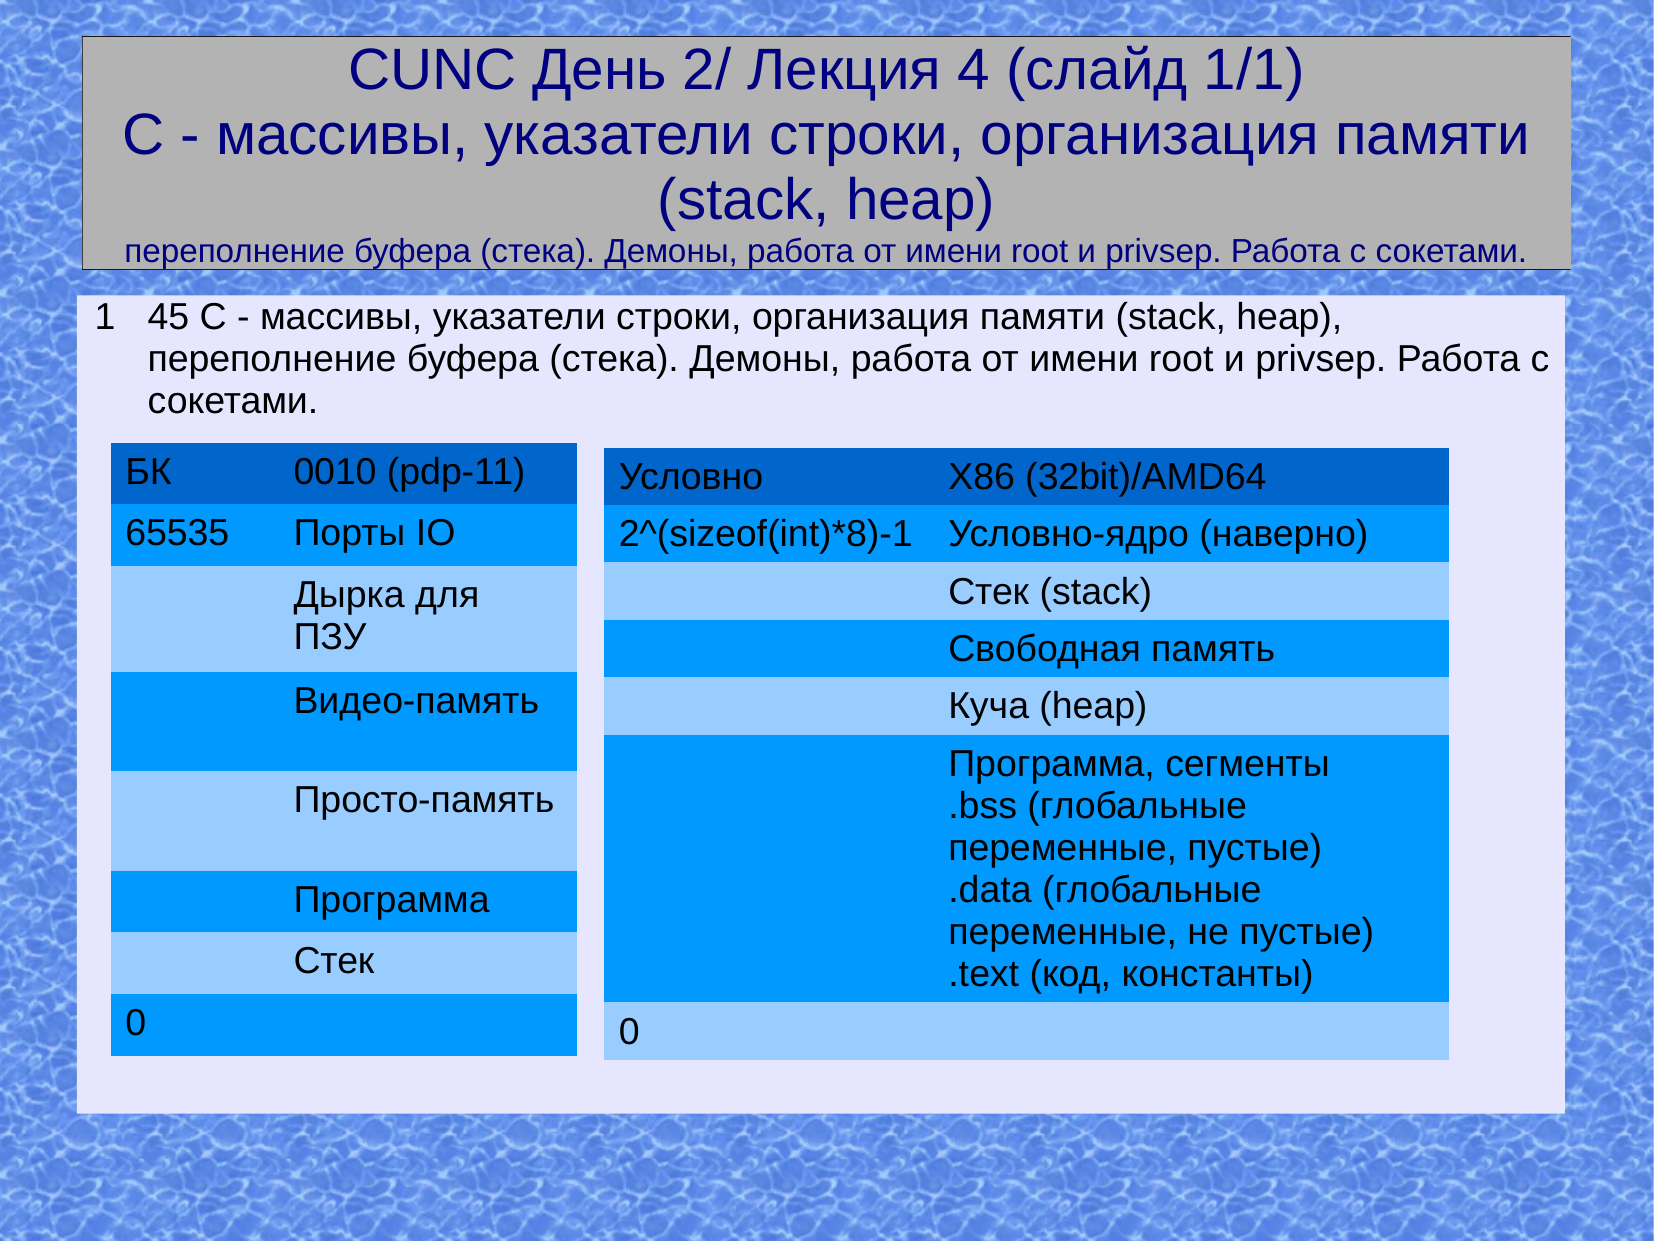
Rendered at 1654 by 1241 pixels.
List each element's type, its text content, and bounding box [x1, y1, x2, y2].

table_header 0010 (pdp-11) [279, 443, 577, 504]
table_cell [604, 620, 933, 677]
table_cell [111, 566, 279, 672]
table_cell [604, 735, 933, 1002]
table_cell Порты IO [279, 504, 577, 566]
table_cell 2^(sizeof(int)*8)-1 [604, 505, 933, 562]
table_cell Стек (stack) [933, 562, 1449, 620]
table_cell [111, 672, 279, 771]
table_cell Видео-память [279, 672, 577, 771]
table_header БК [111, 443, 279, 504]
table_cell Куча (heap) [933, 677, 1449, 735]
table_cell Дырка для ПЗУ [279, 566, 577, 672]
table_cell [933, 1002, 1449, 1060]
picture [0, 0, 1654, 1241]
table_cell [111, 932, 279, 994]
table_cell [111, 871, 279, 932]
table_header X86 (32bit)/AMD64 [933, 448, 1449, 505]
table_cell [279, 994, 577, 1056]
table_header Условно [604, 448, 933, 505]
table_cell 0 [604, 1002, 933, 1060]
table_cell [604, 562, 933, 620]
table_cell Программа [279, 871, 577, 932]
table_cell Условно-ядро (наверно) [933, 505, 1449, 562]
list 45 C - массивы, указатели строки, организация памяти (stack, heap), переполнение буфера (стека). Демоны, работа от имени root и privsep. Работа с сокетами. [76, 295, 1565, 1114]
table_cell Просто-память [279, 771, 577, 871]
table_cell Стек [279, 932, 577, 994]
table_cell 65535 [111, 504, 279, 566]
table_cell [604, 677, 933, 735]
table_cell 0 [111, 994, 279, 1056]
table_cell Свободная память [933, 620, 1449, 677]
table_cell Программа, сегменты .bss (глобальные переменные, пустые) .data (глобальные переменные, не пустые) .text (код, константы) [933, 735, 1449, 1002]
title CUNC День 2/ Лекция 4 (слайд 1/1) C - массивы, указатели строки, организация памяти (stack, heap) переполнение буфера (стека). Демоны, работа от имени root и privsep. Работа с сокетами. [82, 37, 1571, 269]
table_cell [111, 771, 279, 871]
